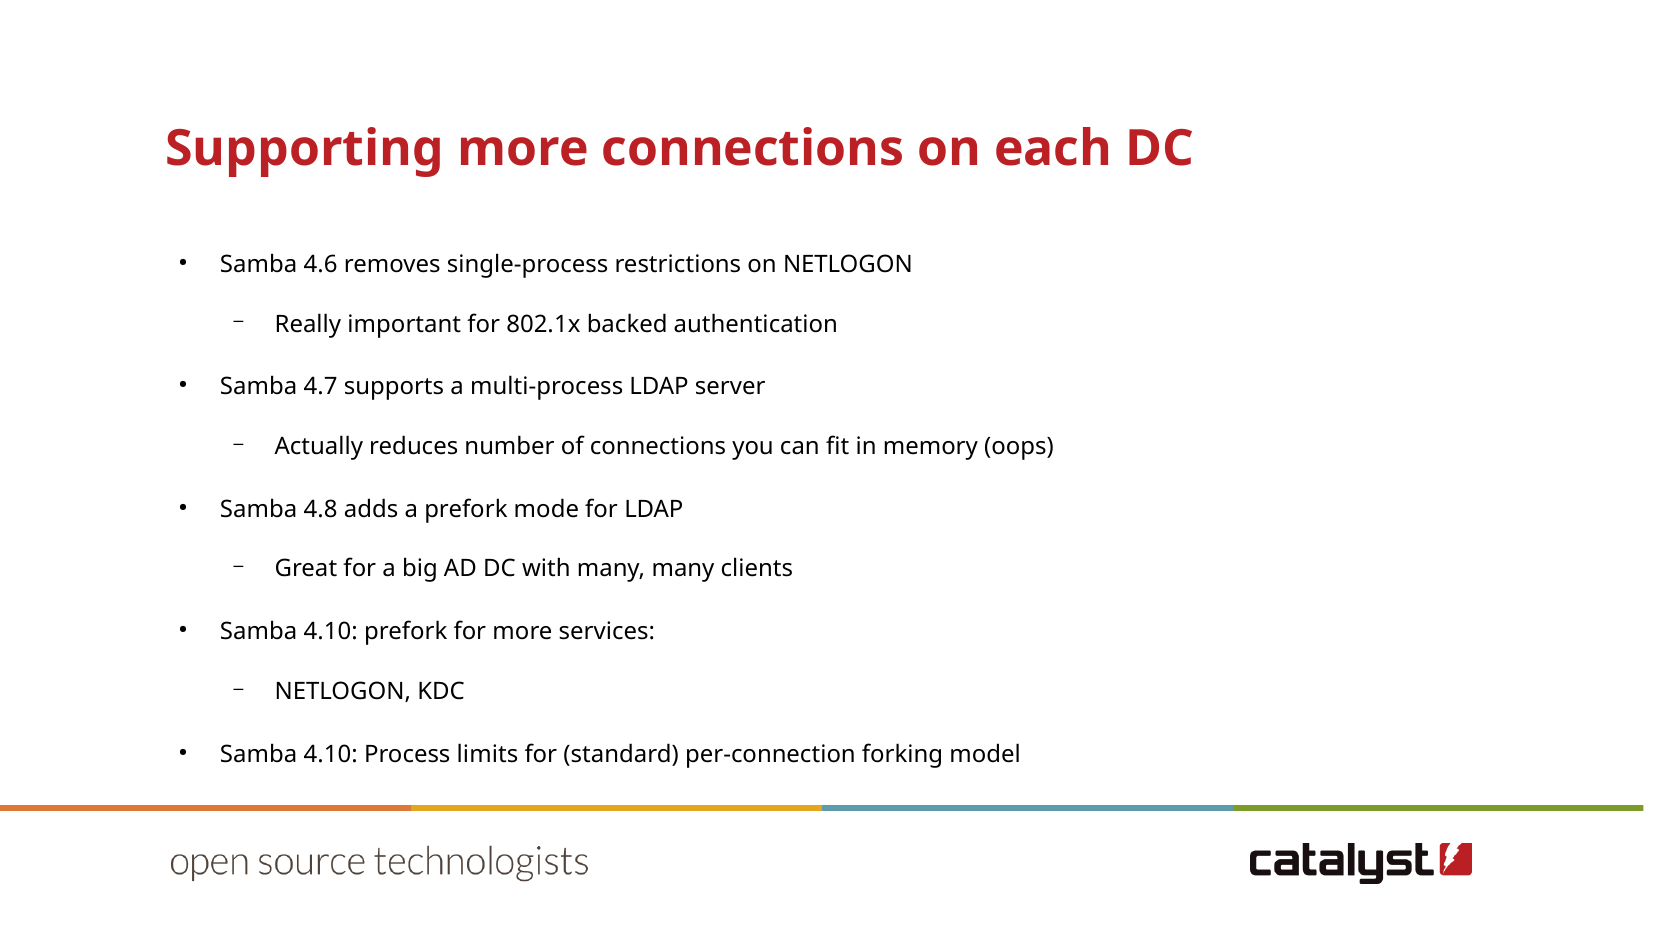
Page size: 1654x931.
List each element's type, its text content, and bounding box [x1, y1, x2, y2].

picture [0, 805, 1644, 884]
title Supporting more connections on each DC [165, 68, 1489, 224]
list Samba 4.6 removes single-process restrictions on NETLOGON Really important for 802.1x backed authentication Samba 4.7 supports a multi-process LDAP server Actually reduces number of connections you can fit in memory (oops) Samba 4.8 adds a prefork mode for LDAP Great for a big AD DC with many, many clients Samba 4.10: prefork for more services: NETLOGON, KDC Samba 4.10: Process limits for (standard) per-connection forking model [165, 230, 1489, 770]
